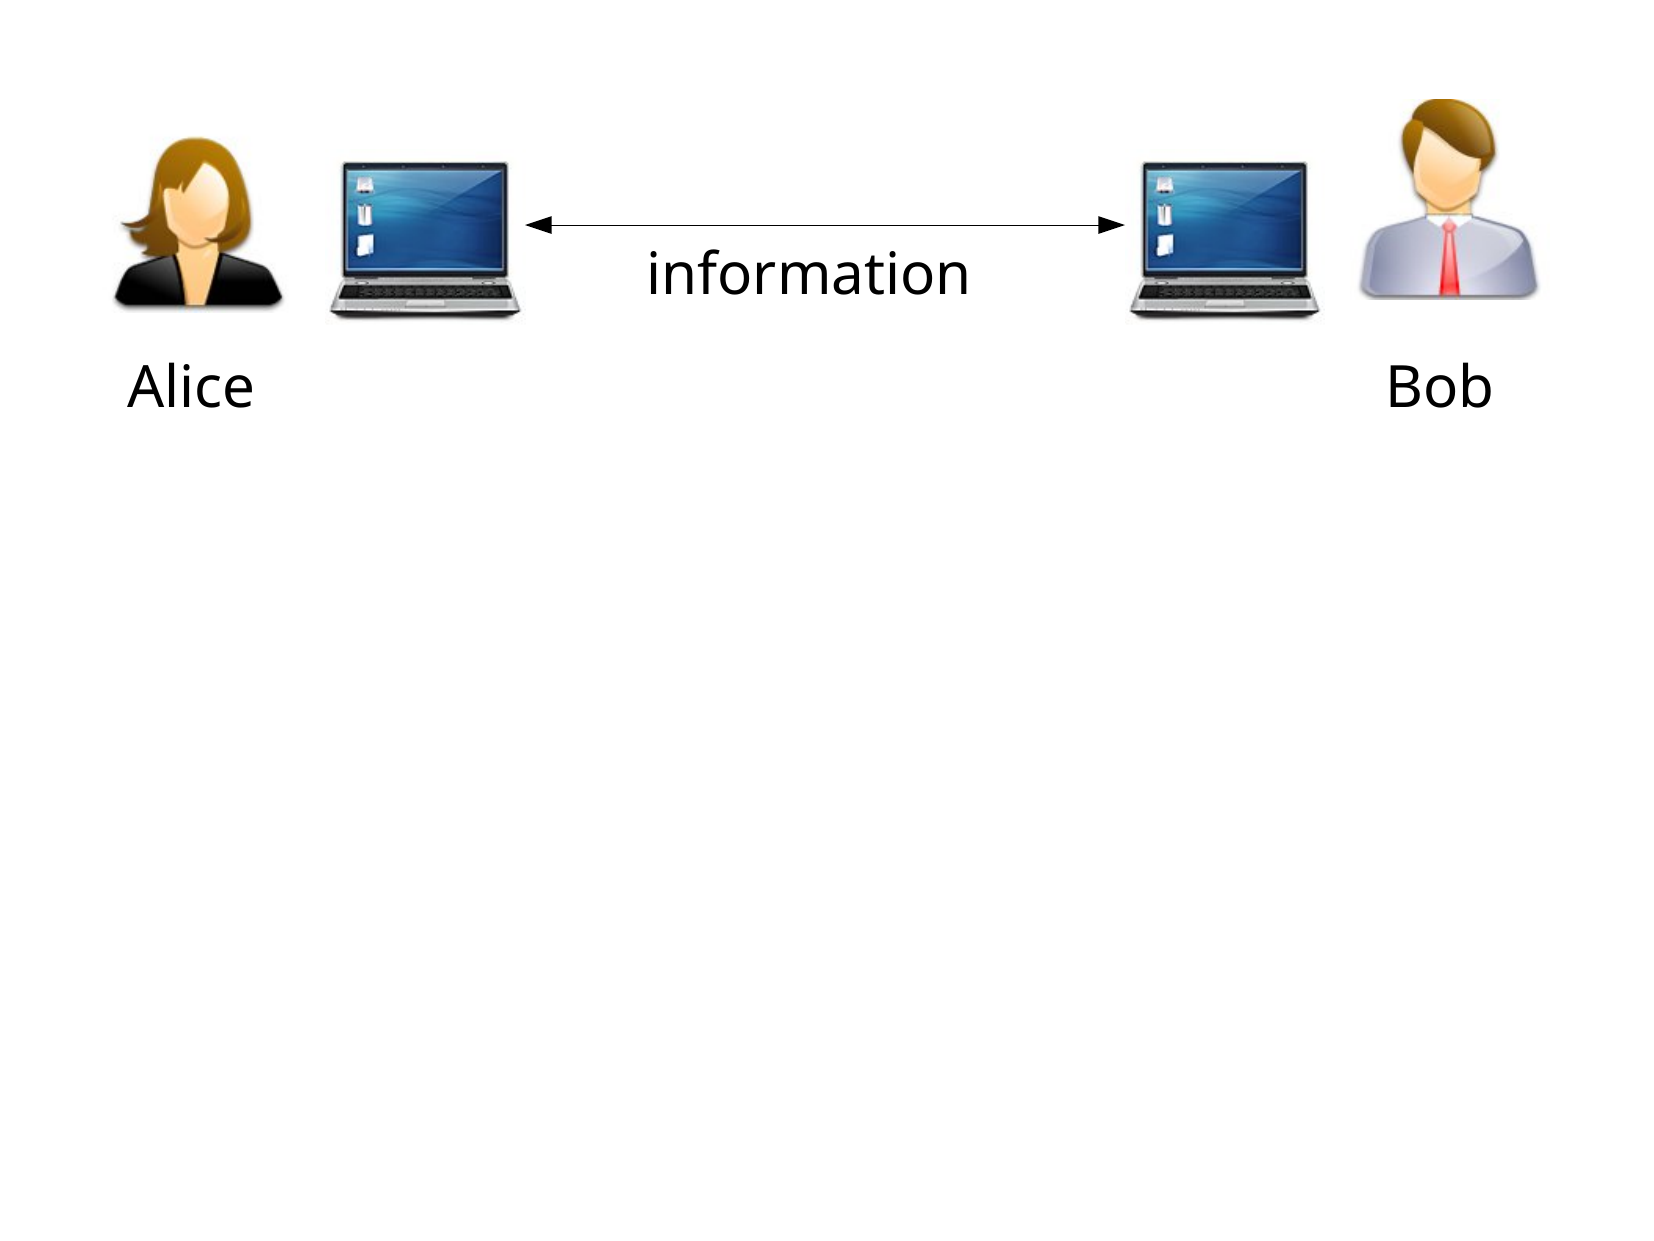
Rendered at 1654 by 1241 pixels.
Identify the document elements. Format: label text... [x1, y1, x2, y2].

picture [100, 112, 301, 313]
text_box information [605, 225, 1013, 311]
picture [325, 149, 526, 350]
text_box Alice [112, 337, 279, 424]
picture [1350, 99, 1550, 301]
text_box Bob [1371, 337, 1538, 424]
picture [1125, 149, 1325, 350]
